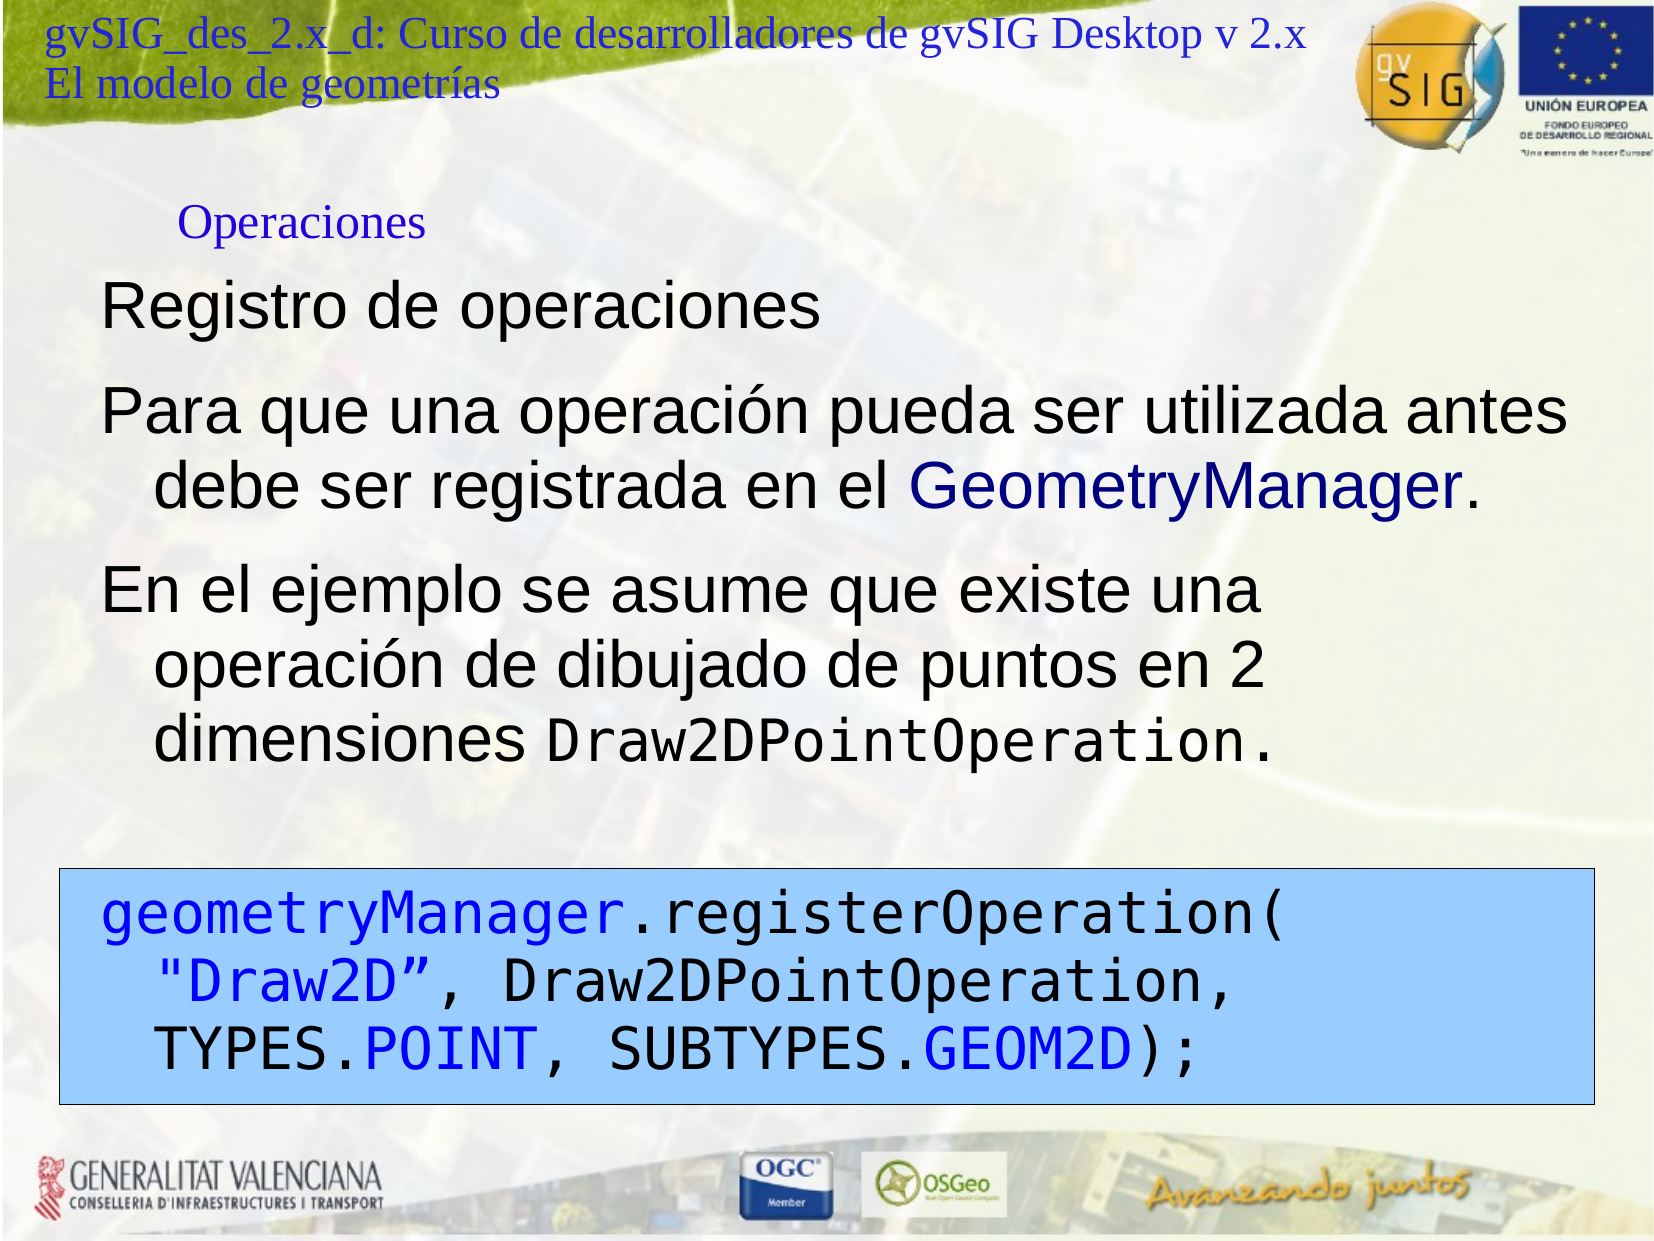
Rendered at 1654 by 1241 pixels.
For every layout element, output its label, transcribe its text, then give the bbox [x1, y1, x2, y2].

picture [2, 0, 1654, 1241]
list Registro de operaciones Para que una operación pueda ser utilizada antes debe ser registrada en el GeometryManager. En el ejemplo se asume que existe una operación de dibujado de puntos en 2 dimensiones Draw2DPointOperation. [82, 268, 1571, 852]
title Operaciones [177, 95, 1329, 347]
text_box [59, 868, 1595, 1105]
list geometryManager.registerOperation( "Draw2D”, Draw2DPointOperation, TYPES.POINT, SUBTYPES.GEOM2D); [82, 879, 1572, 1241]
